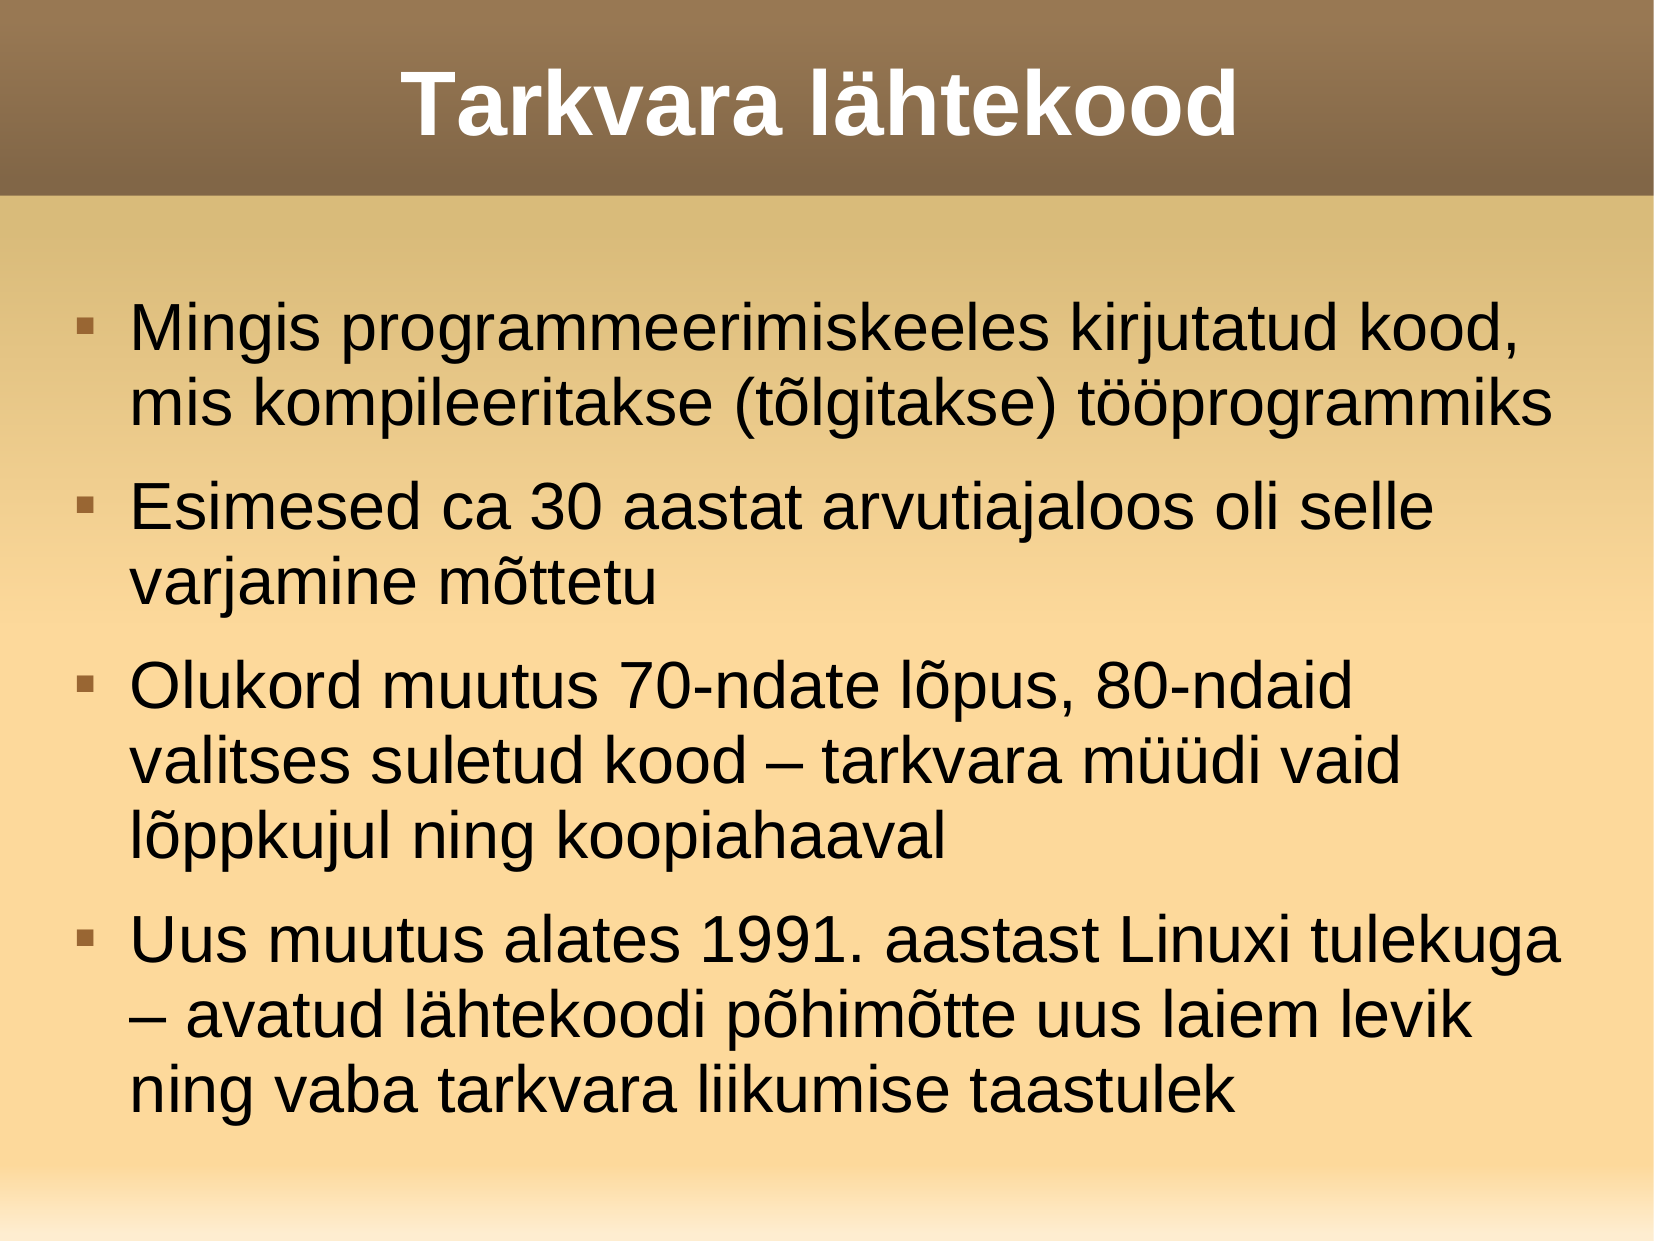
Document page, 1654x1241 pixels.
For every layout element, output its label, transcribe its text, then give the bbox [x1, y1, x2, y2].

list Mingis programmeerimiskeeles kirjutatud kood, mis kompileeritakse (tõlgitakse) tööprogrammiks Esimesed ca 30 aastat arvutiajaloos oli selle varjamine mõttetu Olukord muutus 70-ndate lõpus, 80-ndaid valitses suletud kood – tarkvara müüdi vaid lõppkujul ning koopiahaaval Uus muutus alates 1991. aastast Linuxi tulekuga – avatud lähtekoodi põhimõtte uus laiem levik ning vaba tarkvara liikumise taastulek [59, 290, 1571, 1127]
title Tarkvara lähtekood [76, 7, 1565, 200]
picture [0, 0, 1654, 1241]
